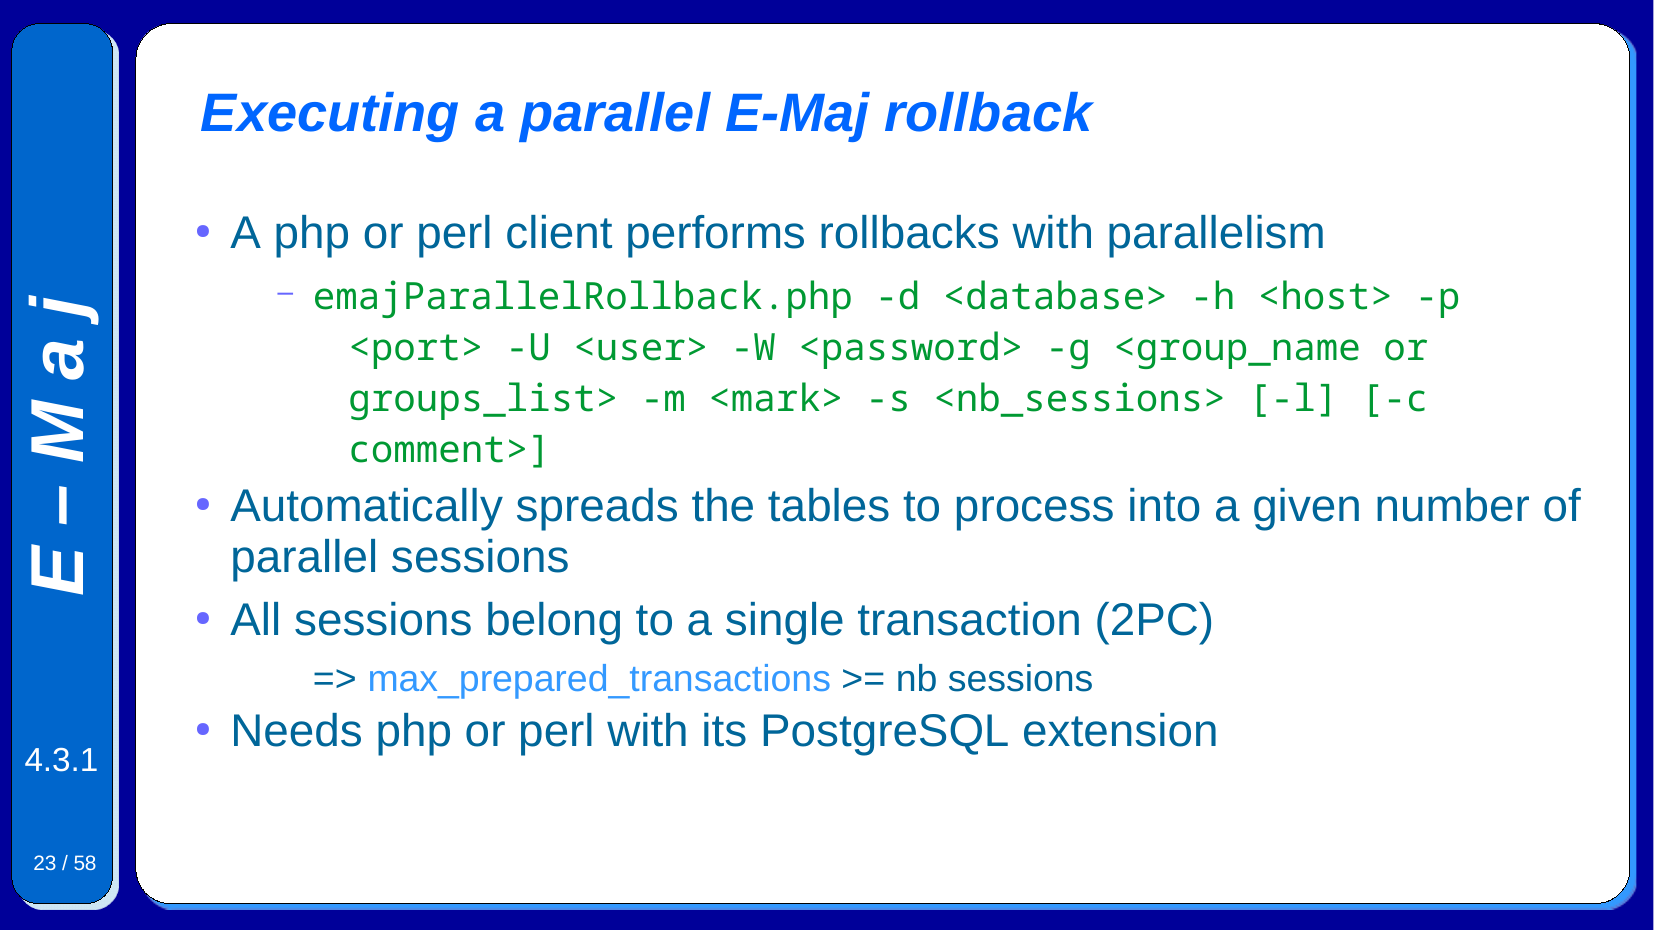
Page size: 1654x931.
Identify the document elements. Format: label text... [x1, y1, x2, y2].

title Executing a parallel E-Maj rollback [200, 34, 1575, 191]
list A php or perl client performs rollbacks with parallelism emajParallelRollback.php -d <database> -h <host> -p <port> -U <user> -W <password> -g <group_name or groups_list> -m <mark> -s <nb_sessions> [-l] [-c comment>] Automatically spreads the tables to process into a given number of parallel sessions All sessions belong to a single transaction (2PC) => max_prepared_transactions >= nb sessions Needs php or perl with its PostgreSQL extension [177, 206, 1587, 827]
